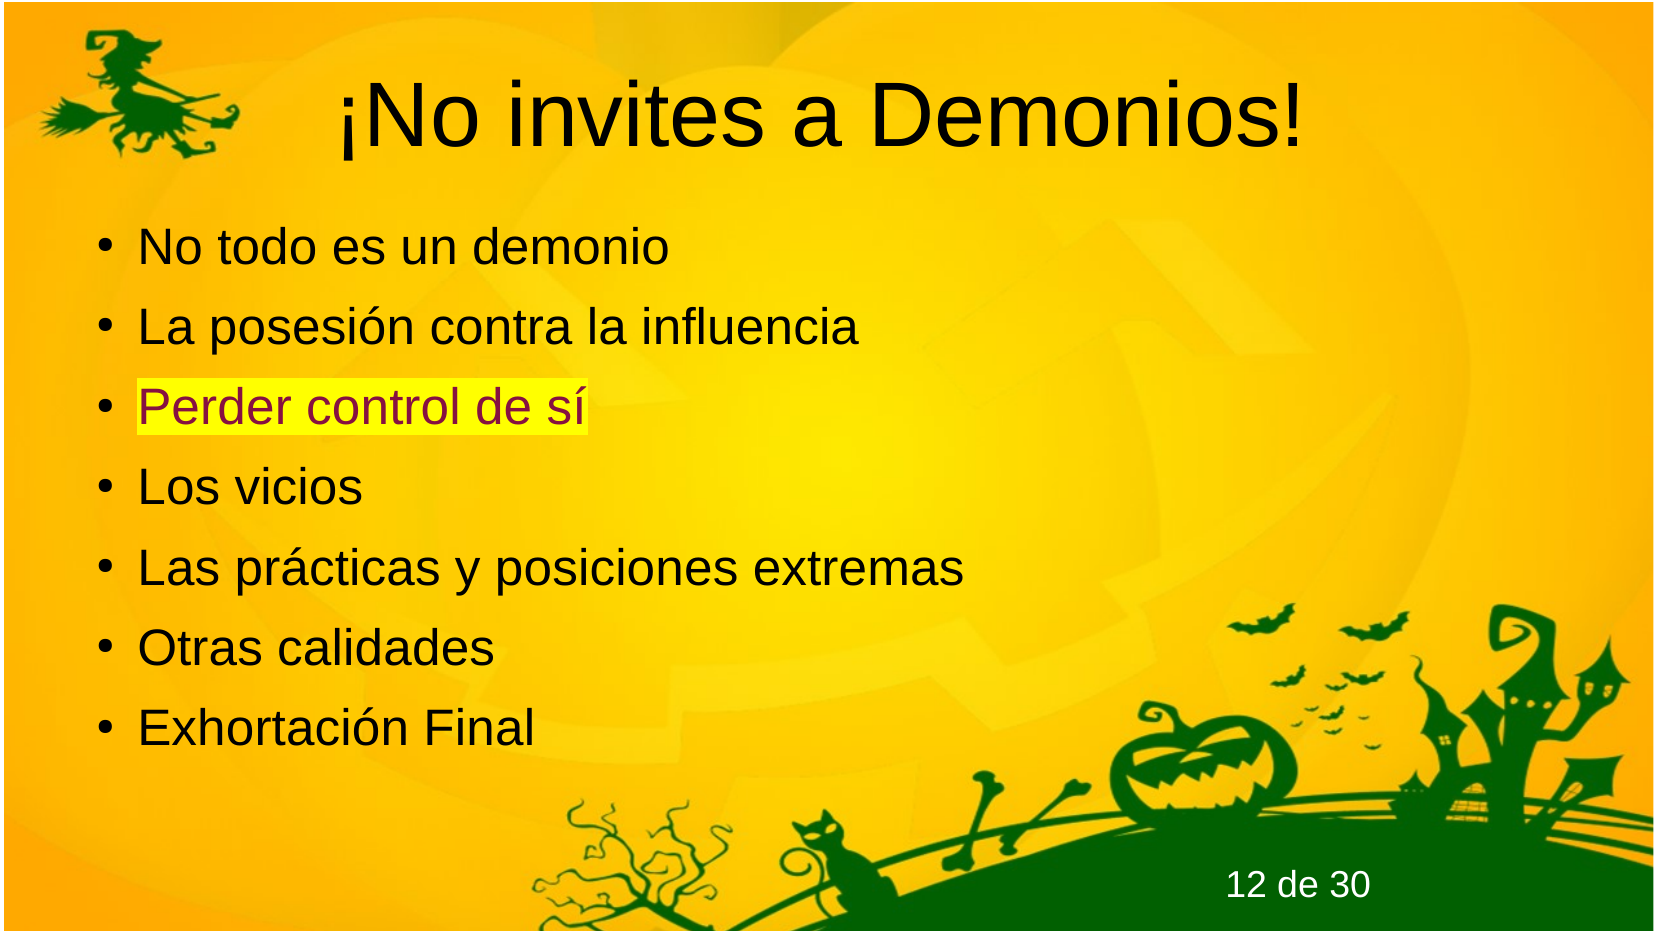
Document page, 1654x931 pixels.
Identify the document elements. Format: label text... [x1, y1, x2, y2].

list No todo es un demonio La posesión contra la influencia Perder control de sí Los vicios Las prácticas y posiciones extremas Otras calidades Exhortación Final [82, 217, 1571, 758]
title ¡No invites a Demonios! [76, 37, 1565, 193]
text_box <number> de 30 [1210, 856, 1418, 931]
picture [4, 2, 1654, 931]
